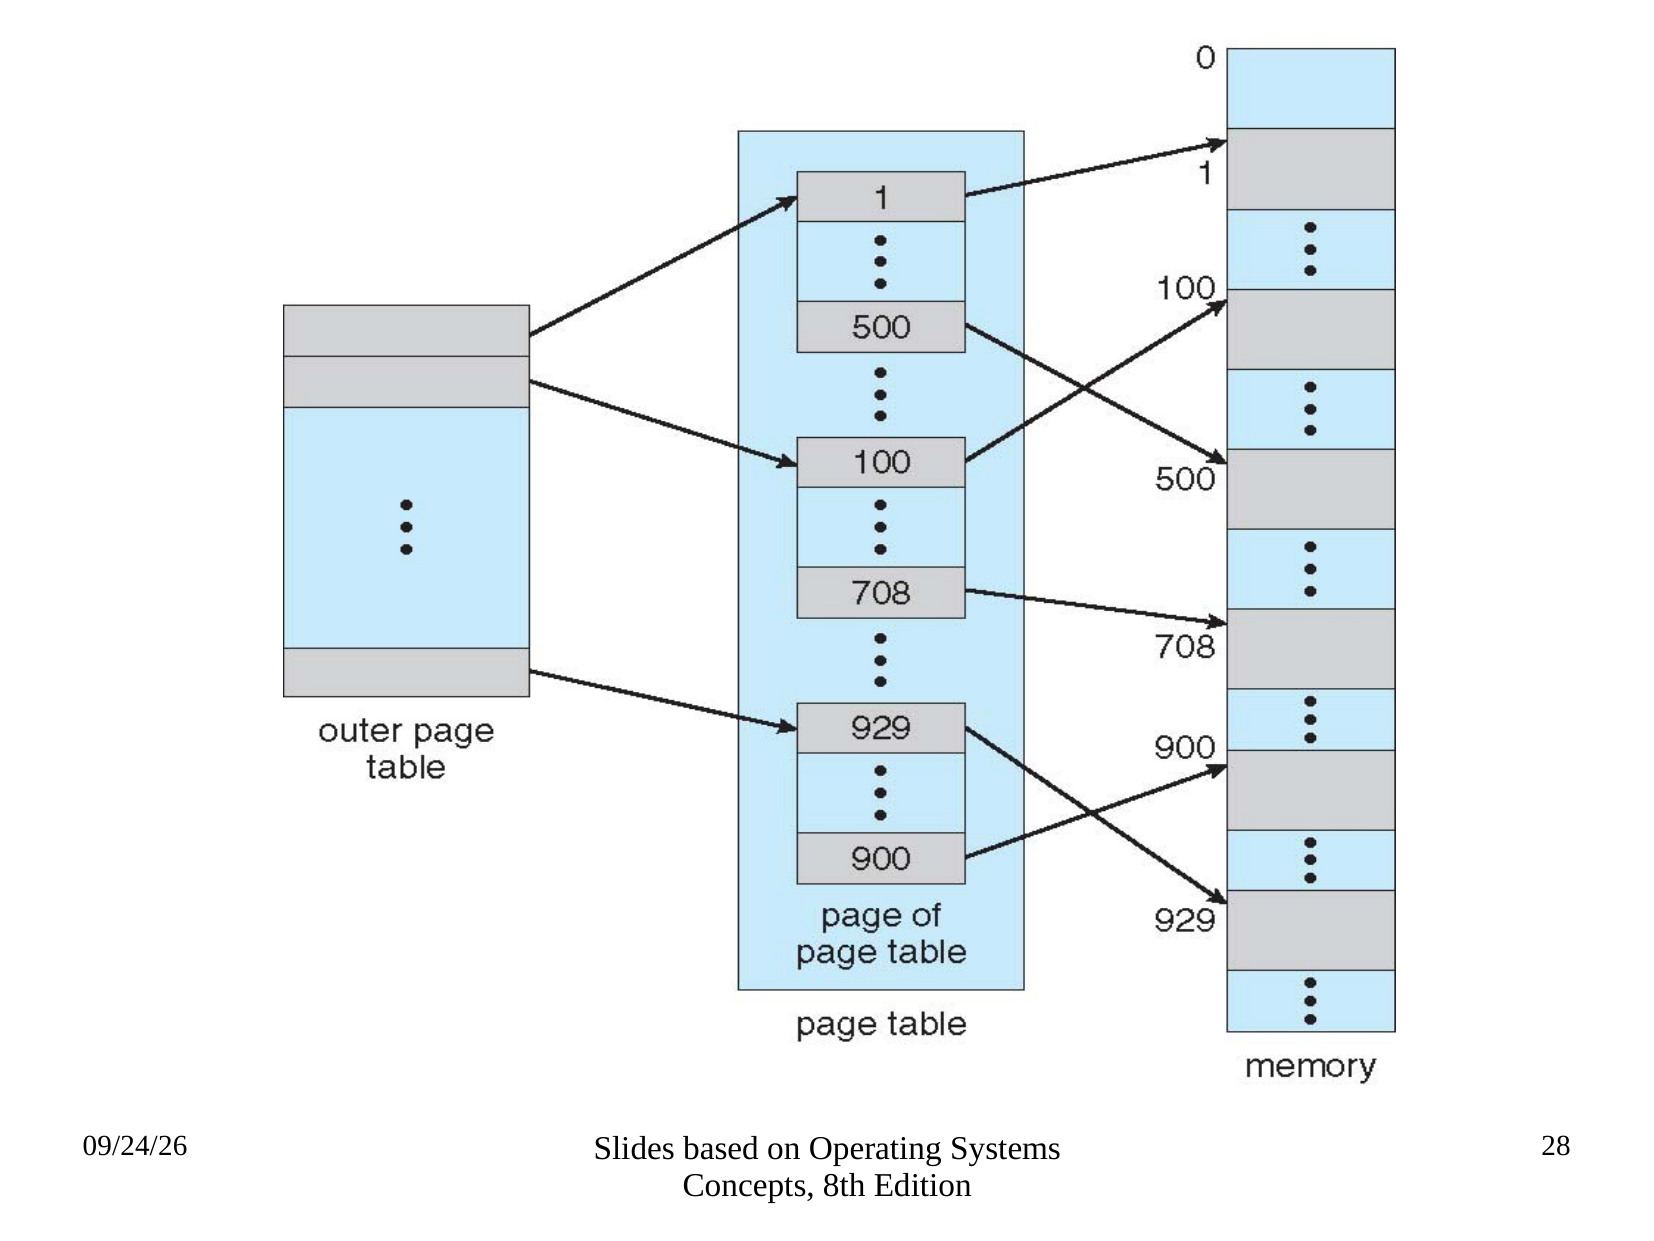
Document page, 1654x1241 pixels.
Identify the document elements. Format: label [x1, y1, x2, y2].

picture [283, 39, 1396, 1085]
